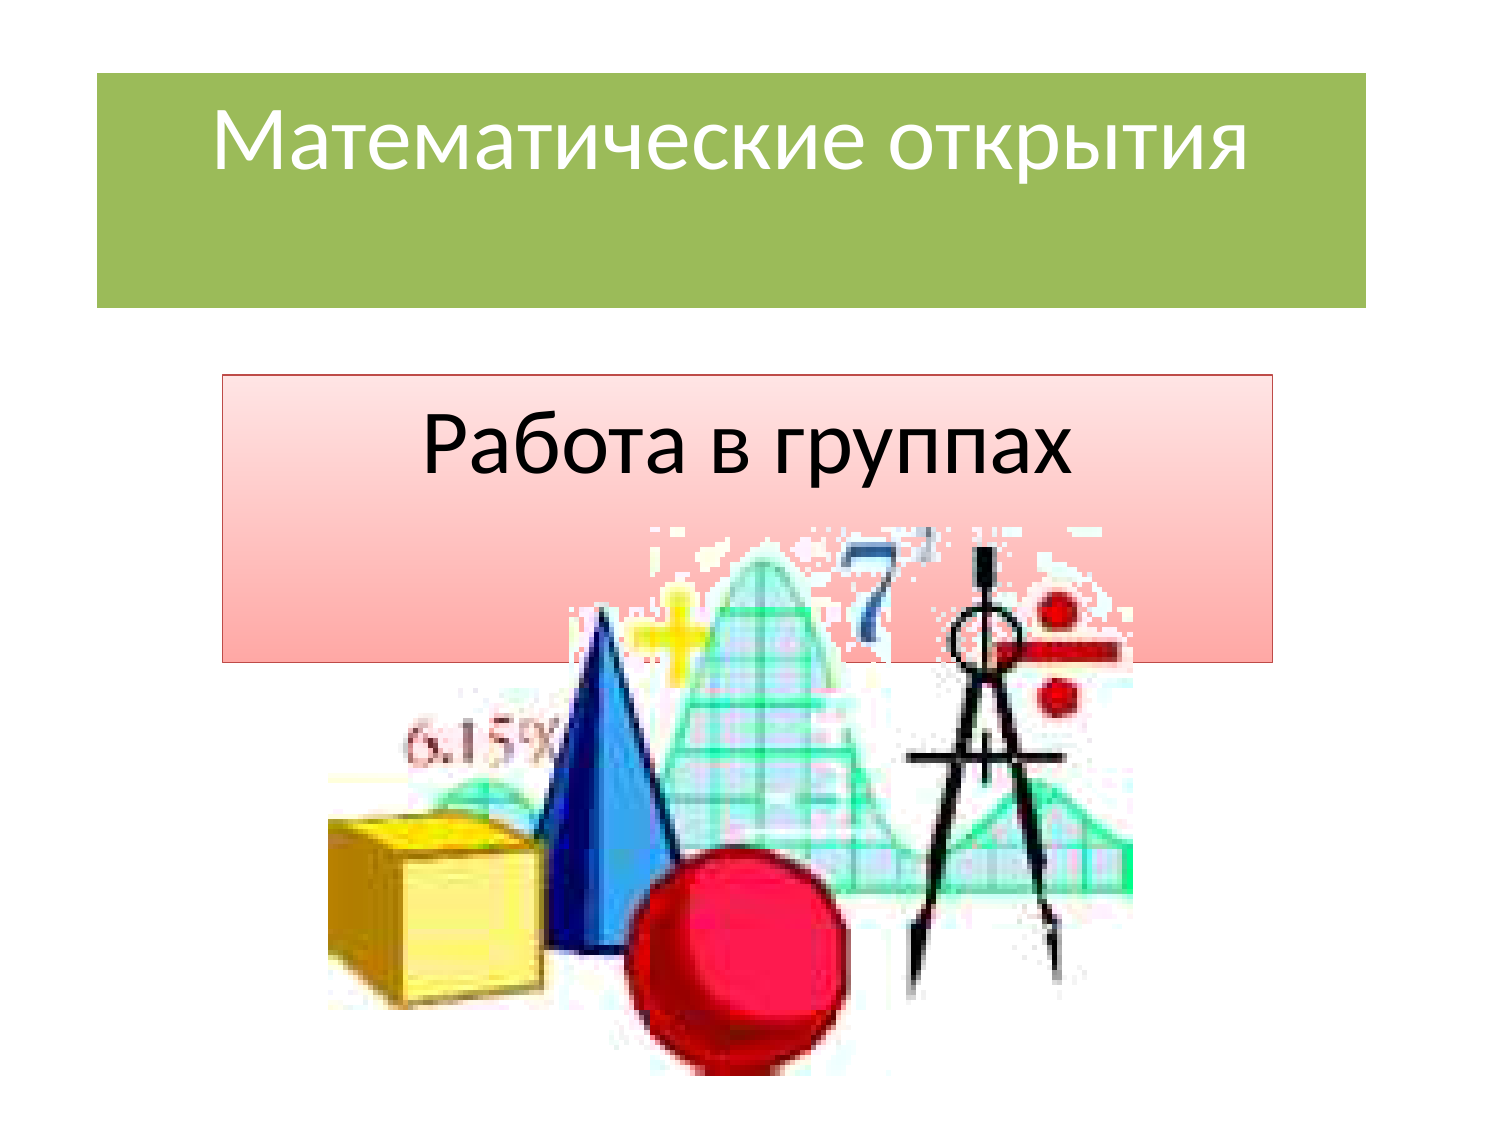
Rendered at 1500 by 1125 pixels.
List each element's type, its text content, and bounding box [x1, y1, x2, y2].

title Математические открытия [93, 70, 1369, 312]
subtitle Работа в группах [222, 375, 1273, 663]
picture [328, 527, 1133, 1076]
